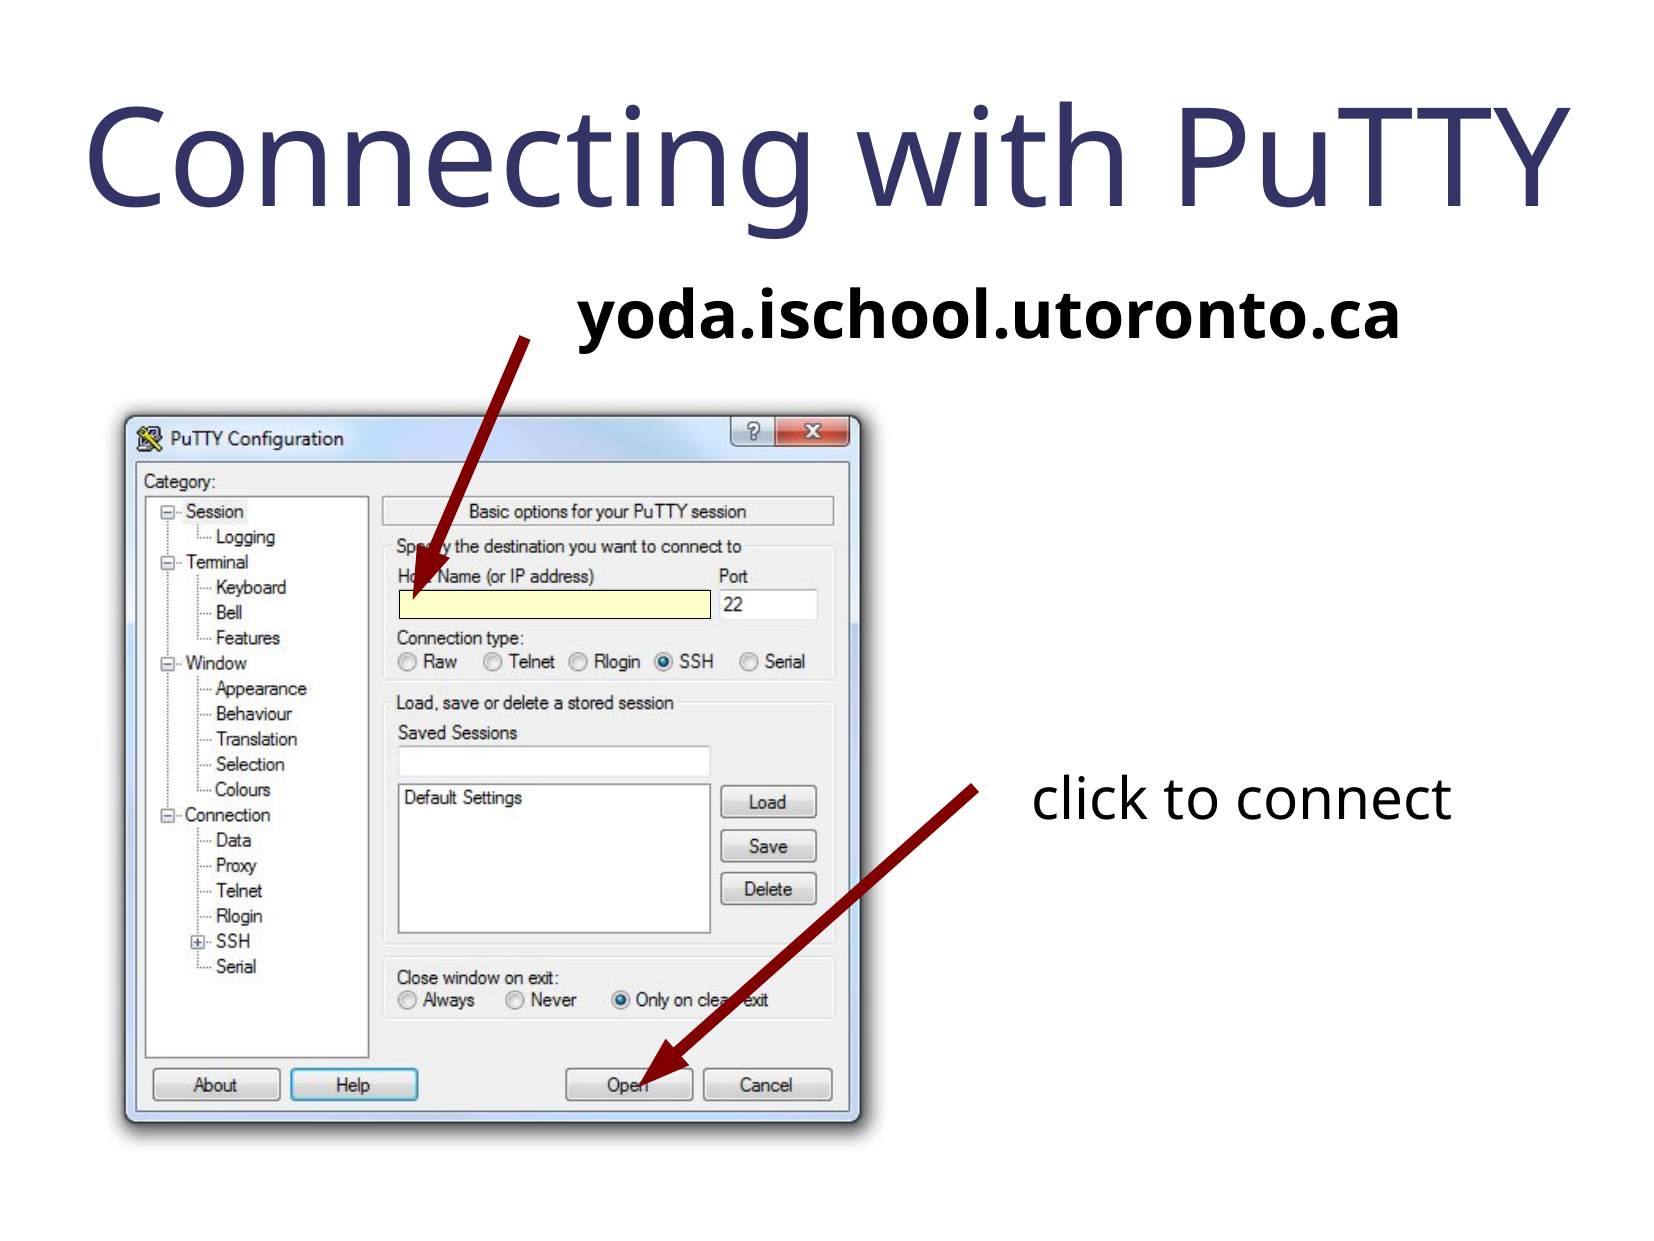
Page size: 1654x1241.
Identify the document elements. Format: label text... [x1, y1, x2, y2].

title Connecting with PuTTY [0, 56, 1654, 250]
picture [85, 376, 901, 1163]
text_box click to connect [1017, 750, 1501, 836]
text_box yoda.ischool.utoronto.ca [562, 259, 1519, 356]
text_box [399, 590, 711, 619]
